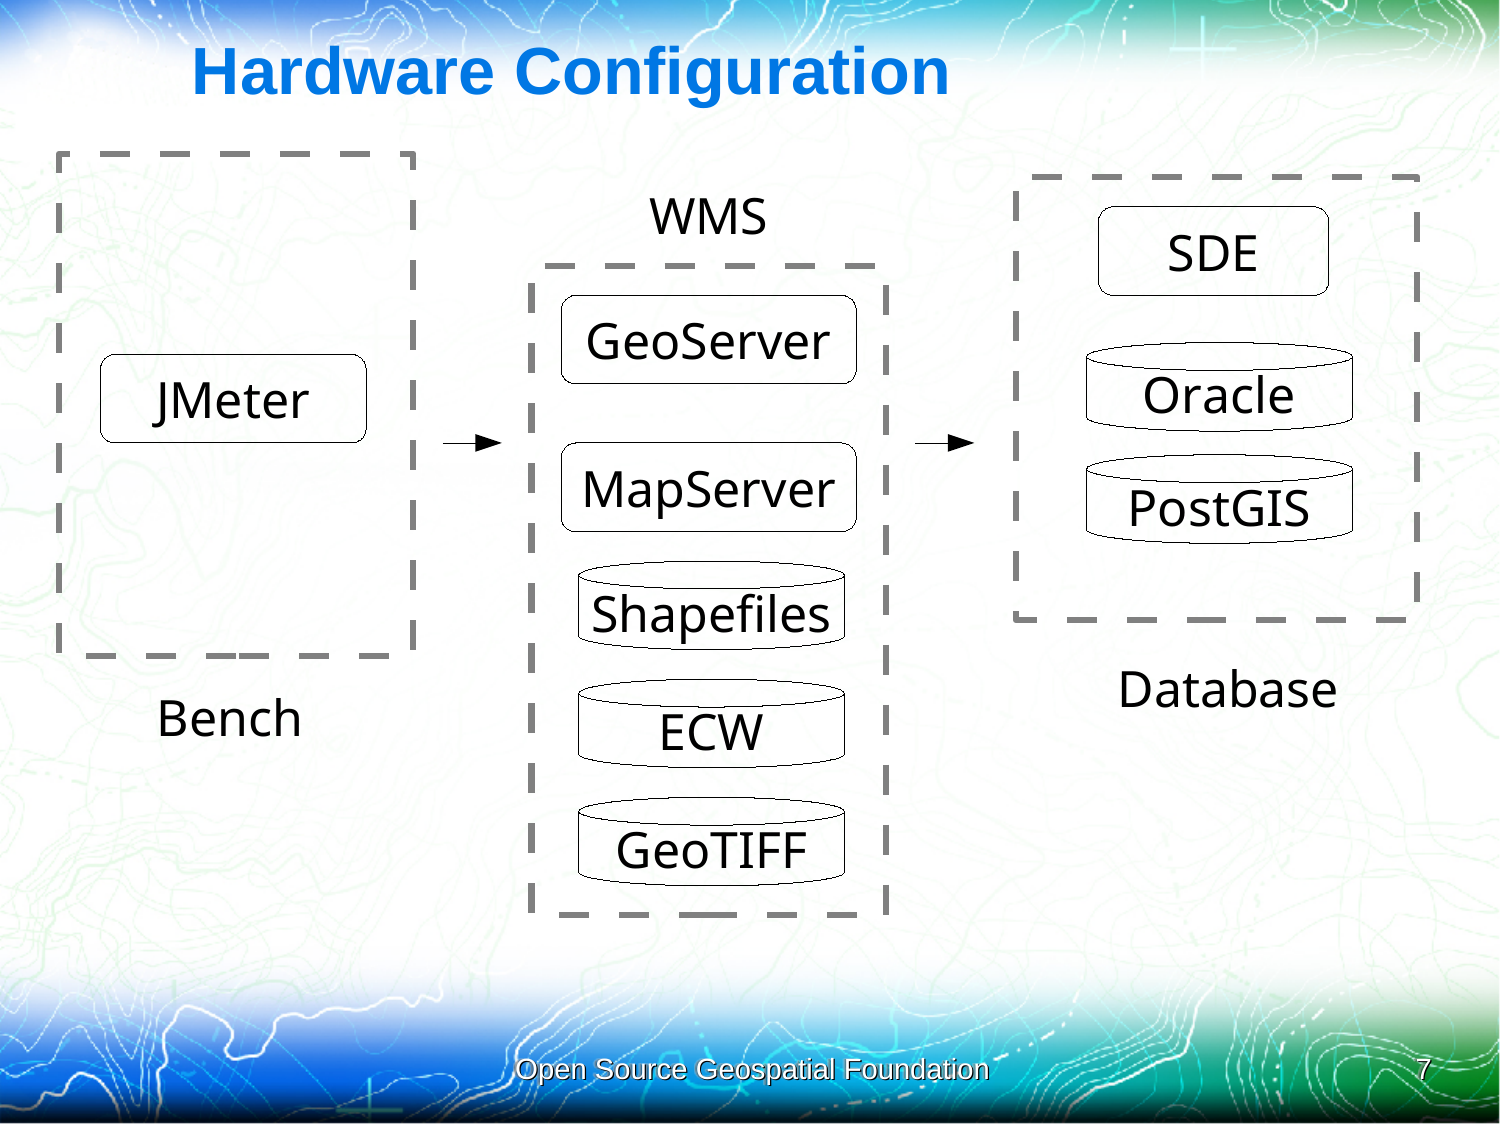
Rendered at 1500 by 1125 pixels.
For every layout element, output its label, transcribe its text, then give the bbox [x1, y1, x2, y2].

text_box Bench [112, 679, 349, 754]
text_box [531, 265, 886, 916]
text_box SDE [1098, 206, 1329, 296]
text_box [1015, 177, 1418, 621]
text_box [59, 153, 414, 656]
text_box GeoTIFF [578, 797, 845, 886]
text_box WMS [590, 177, 827, 252]
text_box MapServer [561, 442, 857, 532]
text_box ECW [578, 679, 845, 768]
picture [0, 0, 1500, 1125]
text_box PostGIS [1086, 454, 1353, 544]
text_box Oracle [1086, 342, 1353, 432]
text_box JMeter [100, 354, 367, 443]
text_box GeoServer [561, 295, 857, 384]
text_box Shapefiles [578, 561, 845, 650]
text_box Database [1080, 649, 1376, 725]
title Hardware Configuration [177, 20, 1477, 122]
